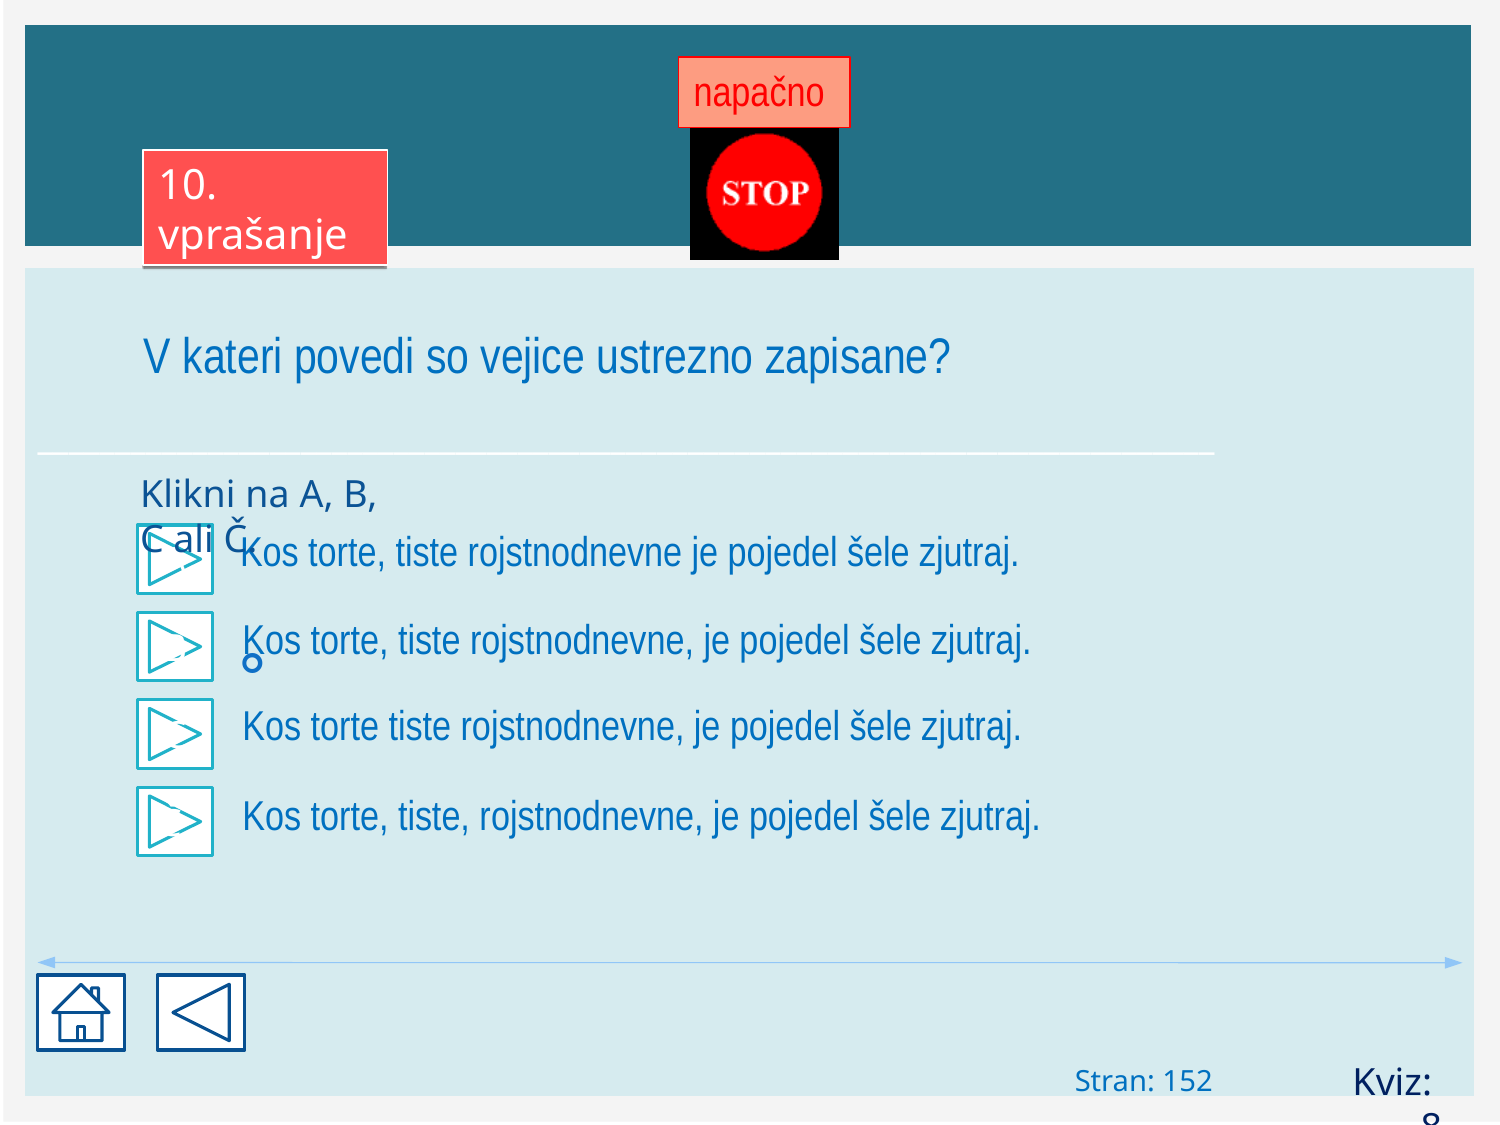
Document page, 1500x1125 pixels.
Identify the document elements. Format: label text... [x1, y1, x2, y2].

text_box A [137, 524, 213, 594]
text_box Kos torte, tiste, rojstnodnevne, je pojedel šele zjutraj. [227, 781, 1353, 848]
text_box [1426, 1116, 1435, 1122]
text_box ____________________________________________________________________________ [22, 404, 1488, 466]
text_box 10. vprašanje [143, 149, 388, 216]
text_box Stran: 152 [975, 1055, 1313, 1106]
text_box Č. [137, 787, 213, 856]
text_box V kateri povedi so vejice ustrezno zapisane? [128, 316, 1406, 393]
text_box napačno [678, 57, 850, 128]
text_box C [137, 699, 213, 769]
text_box Kos torte, tiste rojstnodnevne je pojedel šele zjutraj. [225, 517, 1351, 584]
text_box Kos torte, tiste rojstnodnevne, je pojedel šele zjutraj. [227, 604, 1353, 671]
picture [690, 128, 839, 260]
text_box Klikni na A, B, C ali Č. [125, 466, 413, 524]
text_box [3, 0, 1500, 1124]
text_box B [137, 612, 213, 681]
text_box Kviz: 8 [1337, 1050, 1475, 1111]
text_box Kos torte tiste rojstnodnevne, je pojedel šele zjutraj. [227, 691, 1353, 758]
